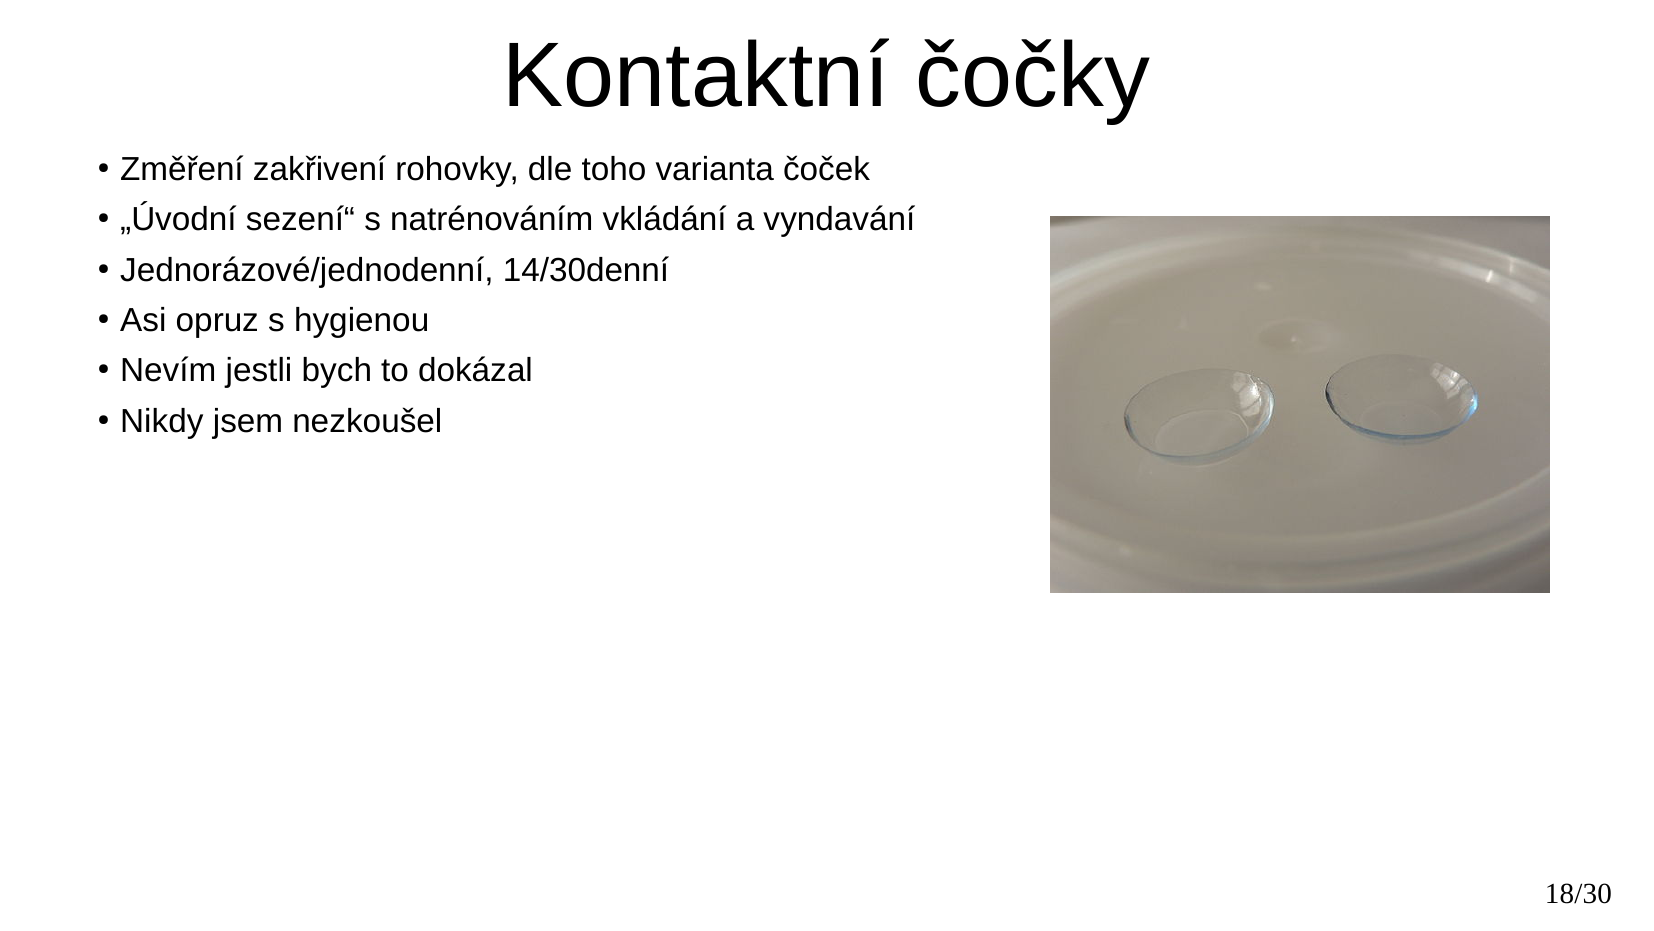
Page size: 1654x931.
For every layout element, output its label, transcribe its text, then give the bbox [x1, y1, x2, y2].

list Změření zakřivení rohovky, dle toho varianta čoček „Úvodní sezení“ s natrénováním vkládání a vyndavání Jednorázové/jednodenní, 14/30denní Asi opruz s hygienou Nevím jestli bych to dokázal Nikdy jsem nezkoušel [82, 150, 1571, 901]
title Kontaktní čočky [82, 23, 1571, 127]
picture [1050, 216, 1550, 593]
